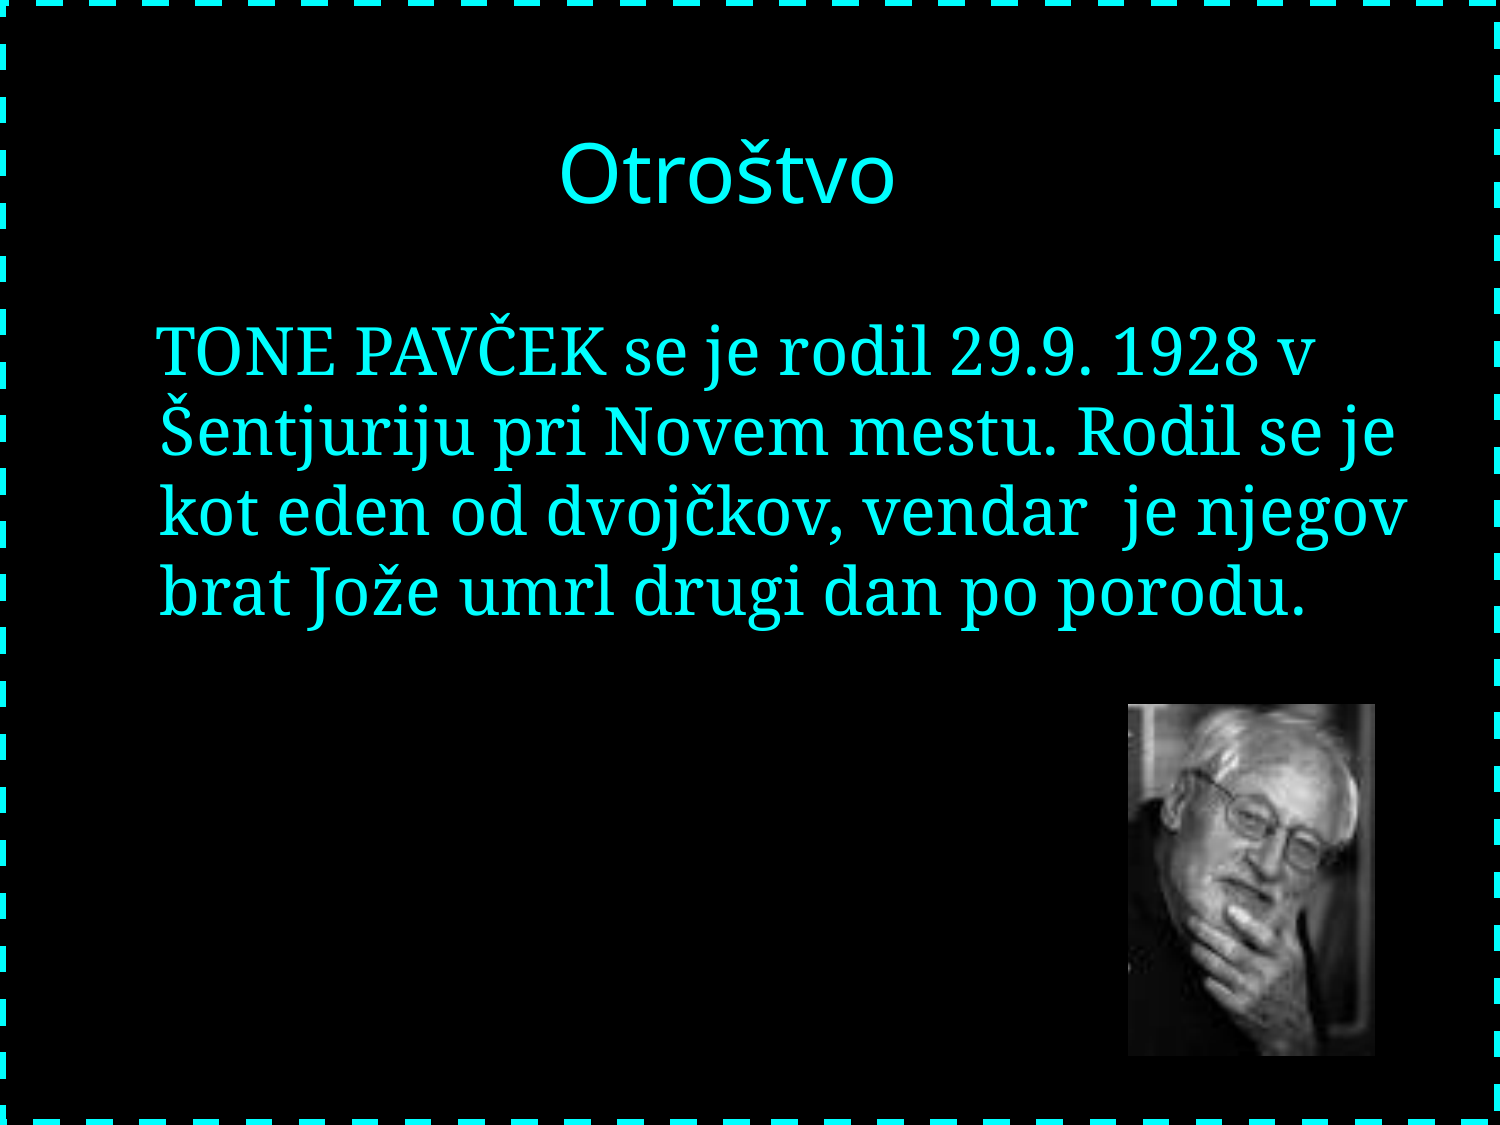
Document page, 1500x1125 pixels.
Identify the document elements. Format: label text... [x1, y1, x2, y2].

title Otroštvo [53, 90, 1404, 350]
list TONE PAVČEK se je rodil 29.9. 1928 v Šentjuriju pri Novem mestu. Rodil se je kot eden od dvojčkov, vendar je njegov brat Jože umrl drugi dan po porodu. [88, 208, 1439, 705]
picture [1128, 704, 1375, 1056]
